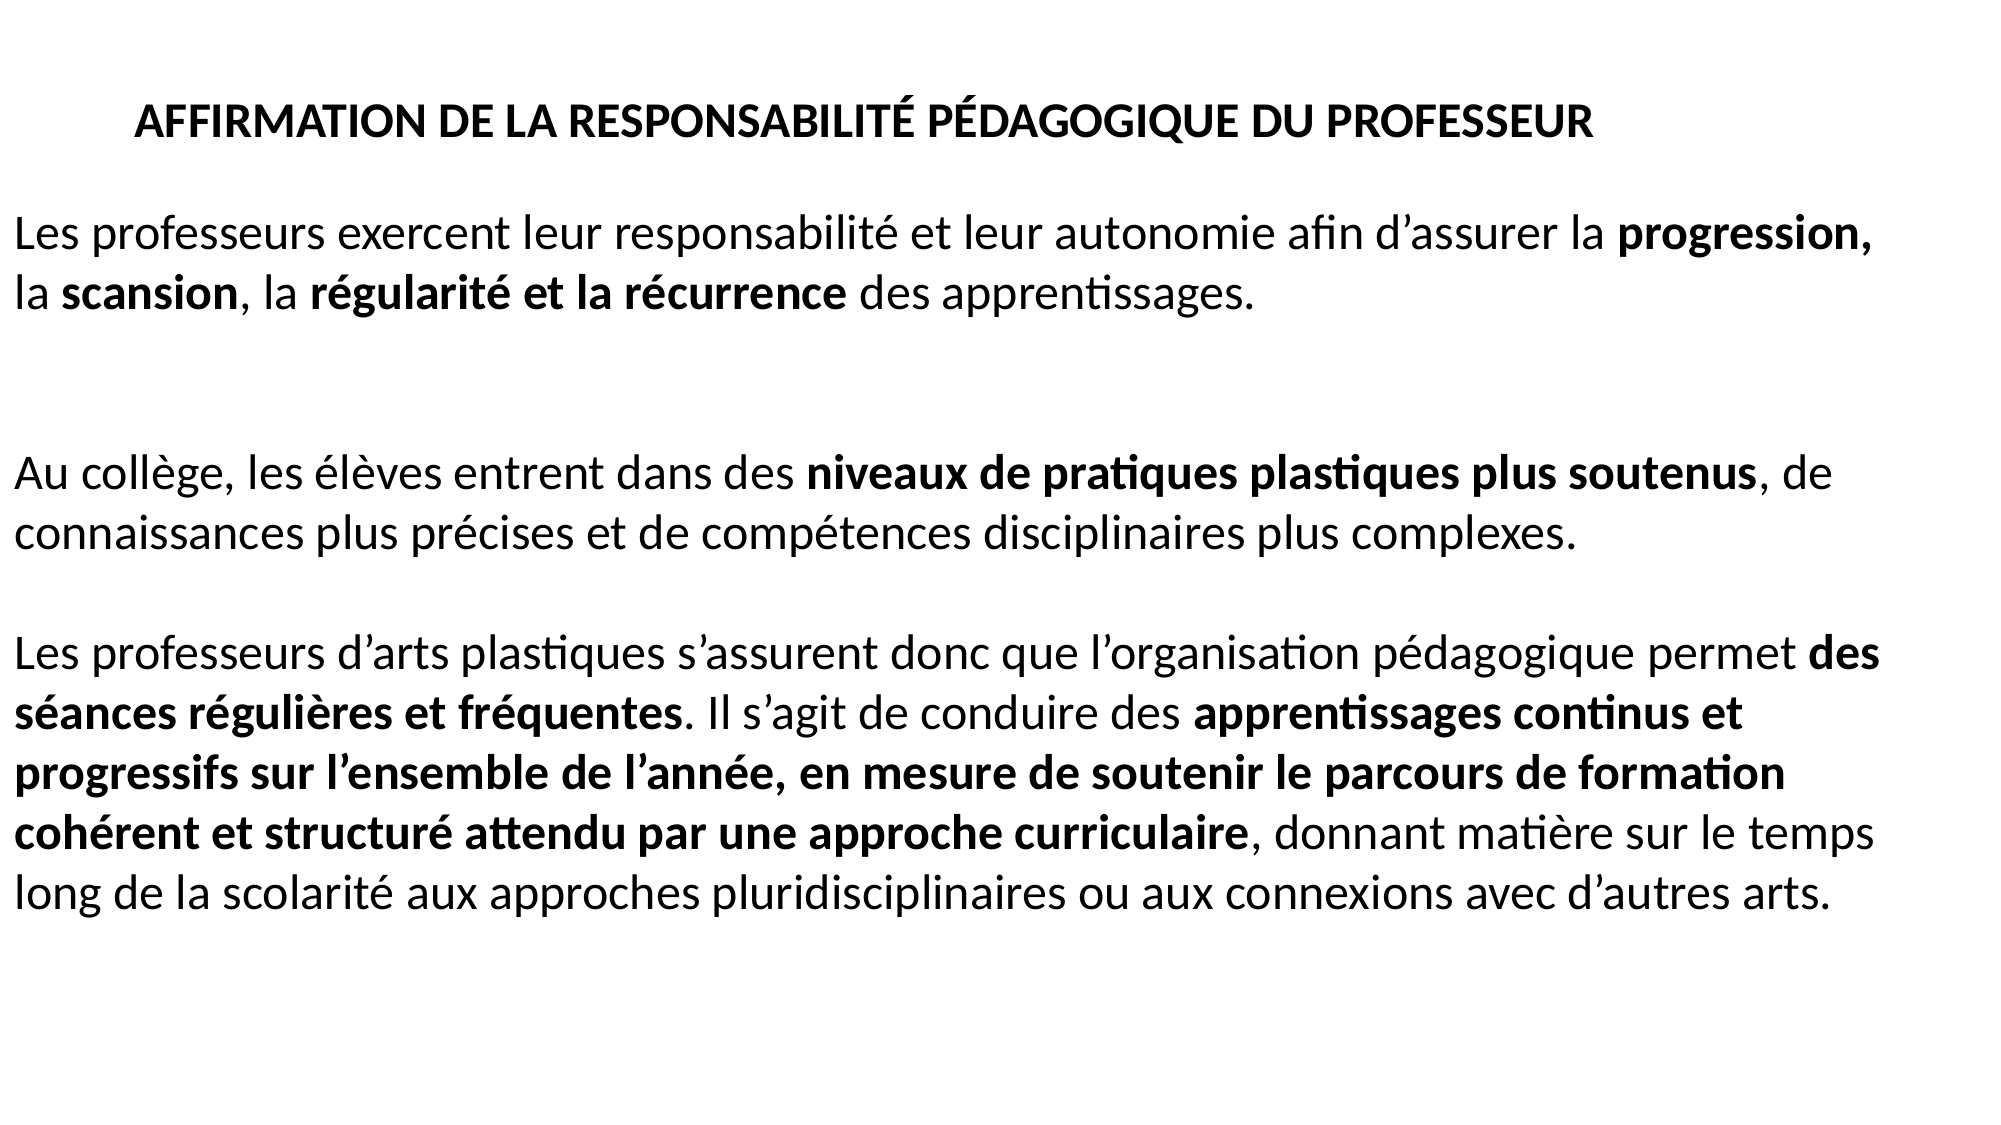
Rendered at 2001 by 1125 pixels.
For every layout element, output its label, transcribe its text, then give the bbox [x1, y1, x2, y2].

text_box Les professeurs exercent leur responsabilité et leur autonomie afin d’assurer la progression, la scansion, la régularité et la récurrence des apprentissages. Au collège, les élèves entrent dans des niveaux de pratiques plastiques plus soutenus, de connaissances plus précises et de compétences disciplinaires plus complexes. Les professeurs d’arts plastiques s’assurent donc que l’organisation pédagogique permet des séances régulières et fréquentes. Il s’agit de conduire des apprentissages continus et progressifs sur l’ensemble de l’année, en mesure de soutenir le parcours de formation cohérent et structuré attendu par une approche curriculaire, donnant matière sur le temps long de la scolarité aux approches pluridisciplinaires ou aux connexions avec d’autres arts. [0, 191, 1915, 927]
text_box AFFIRMATION DE LA RESPONSABILITÉ PÉDAGOGIQUE DU PROFESSEUR [119, 80, 1886, 156]
